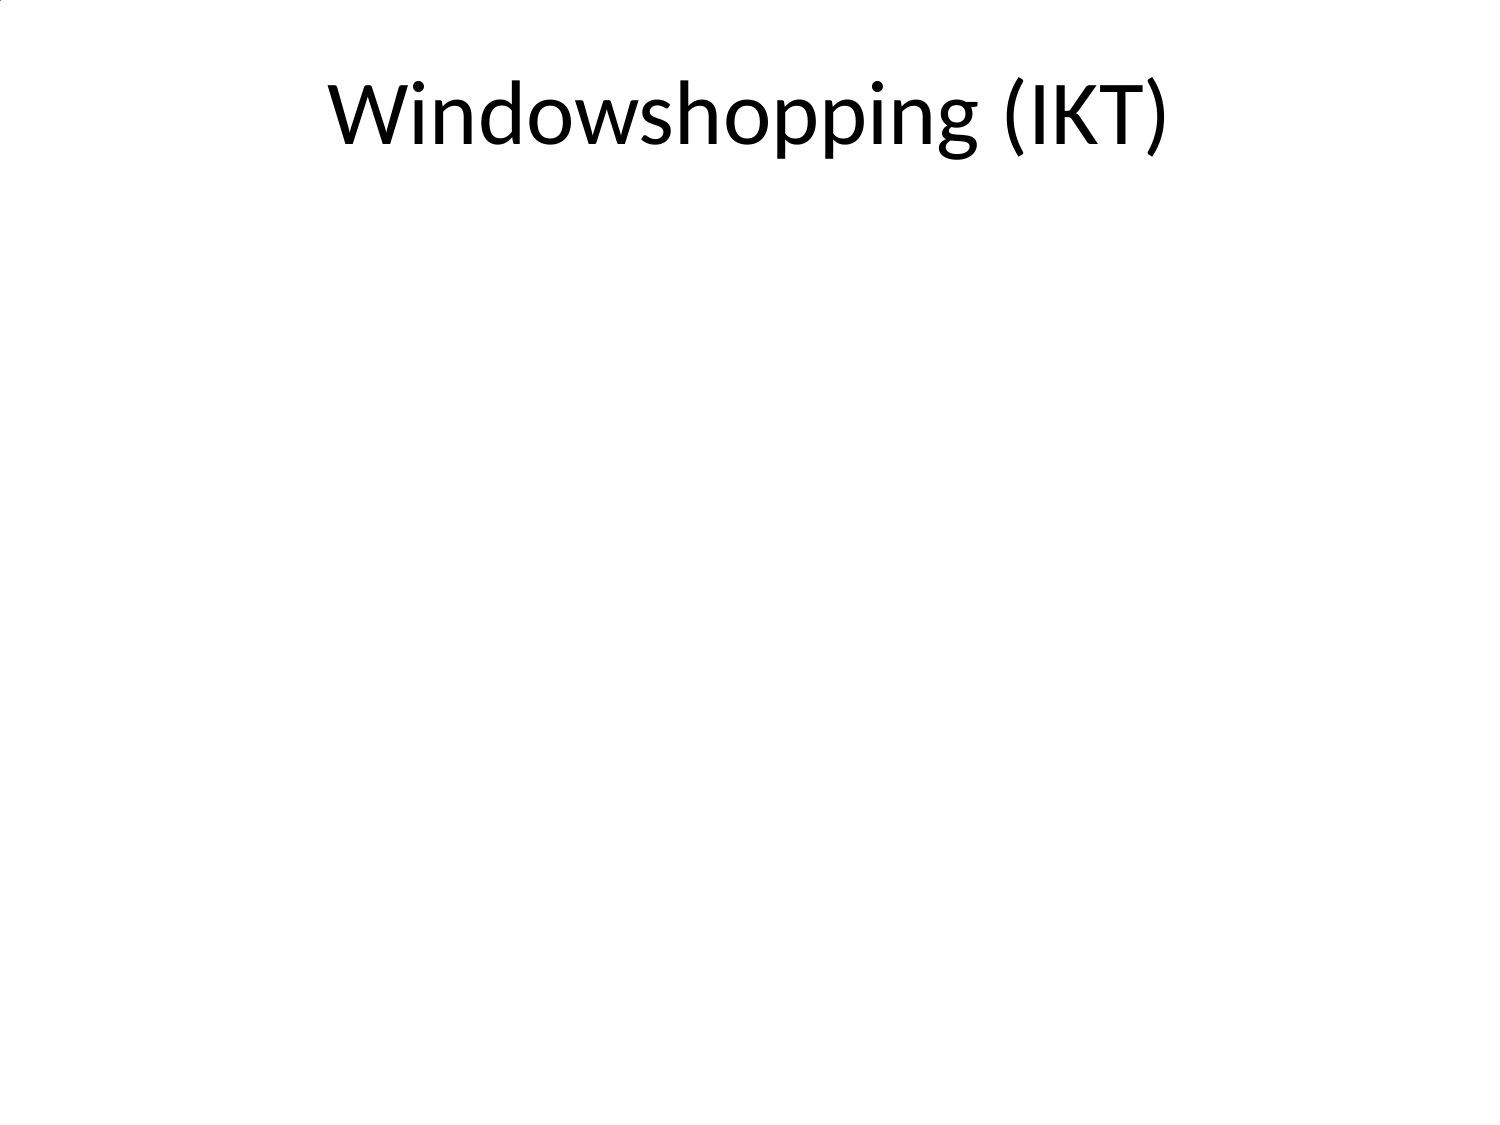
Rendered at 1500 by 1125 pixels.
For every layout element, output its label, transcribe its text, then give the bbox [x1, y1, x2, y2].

title Windowshopping (IKT) [75, 45, 1425, 233]
